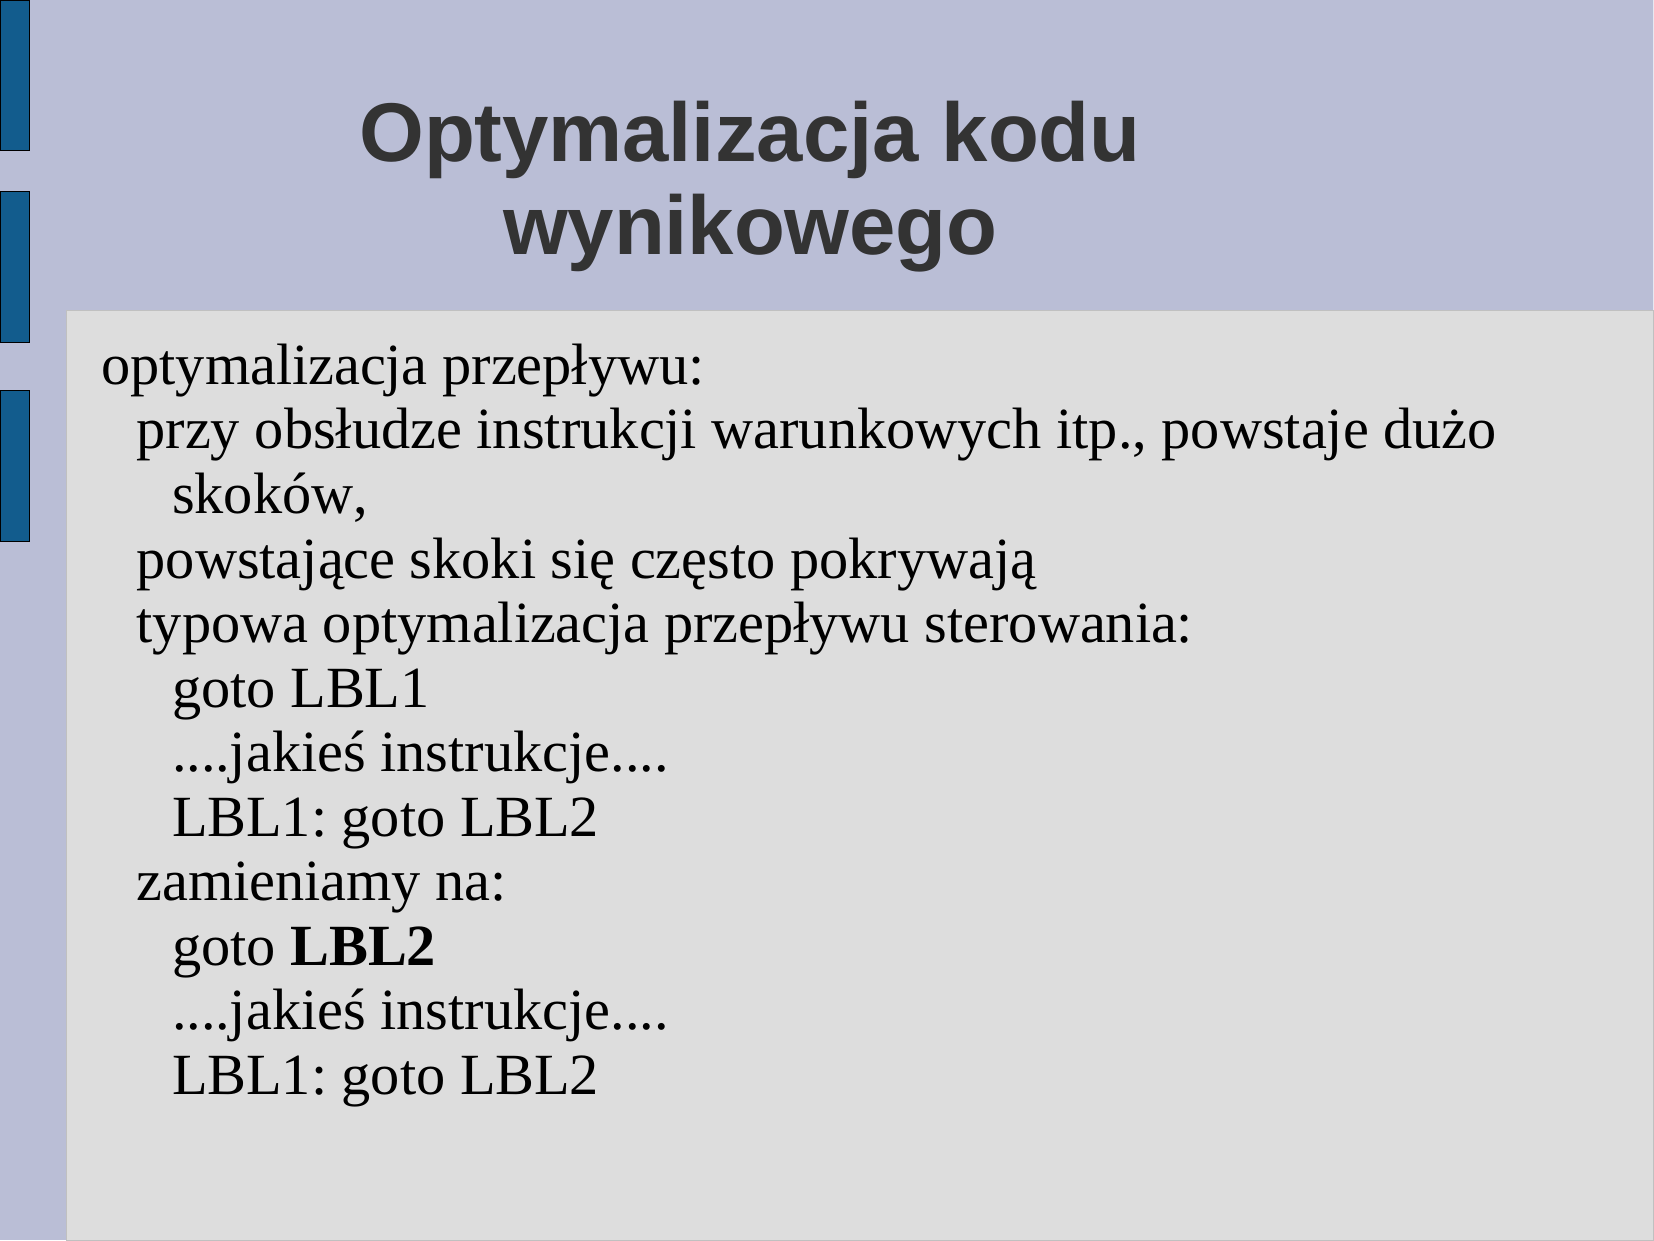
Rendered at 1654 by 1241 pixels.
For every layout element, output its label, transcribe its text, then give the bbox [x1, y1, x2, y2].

text_box optymalizacja przepływu: przy obsłudze instrukcji warunkowych itp., powstaje dużo skoków, powstające skoki się często pokrywają typowa optymalizacja przepływu sterowania: goto LBL1 ....jakieś instrukcje.... LBL1: goto LBL2 zamieniamy na: goto LBL2 ....jakieś instrukcje.... LBL1: goto LBL2 [101, 332, 1625, 1108]
title Optymalizacja kodu wynikowego [112, 78, 1388, 280]
